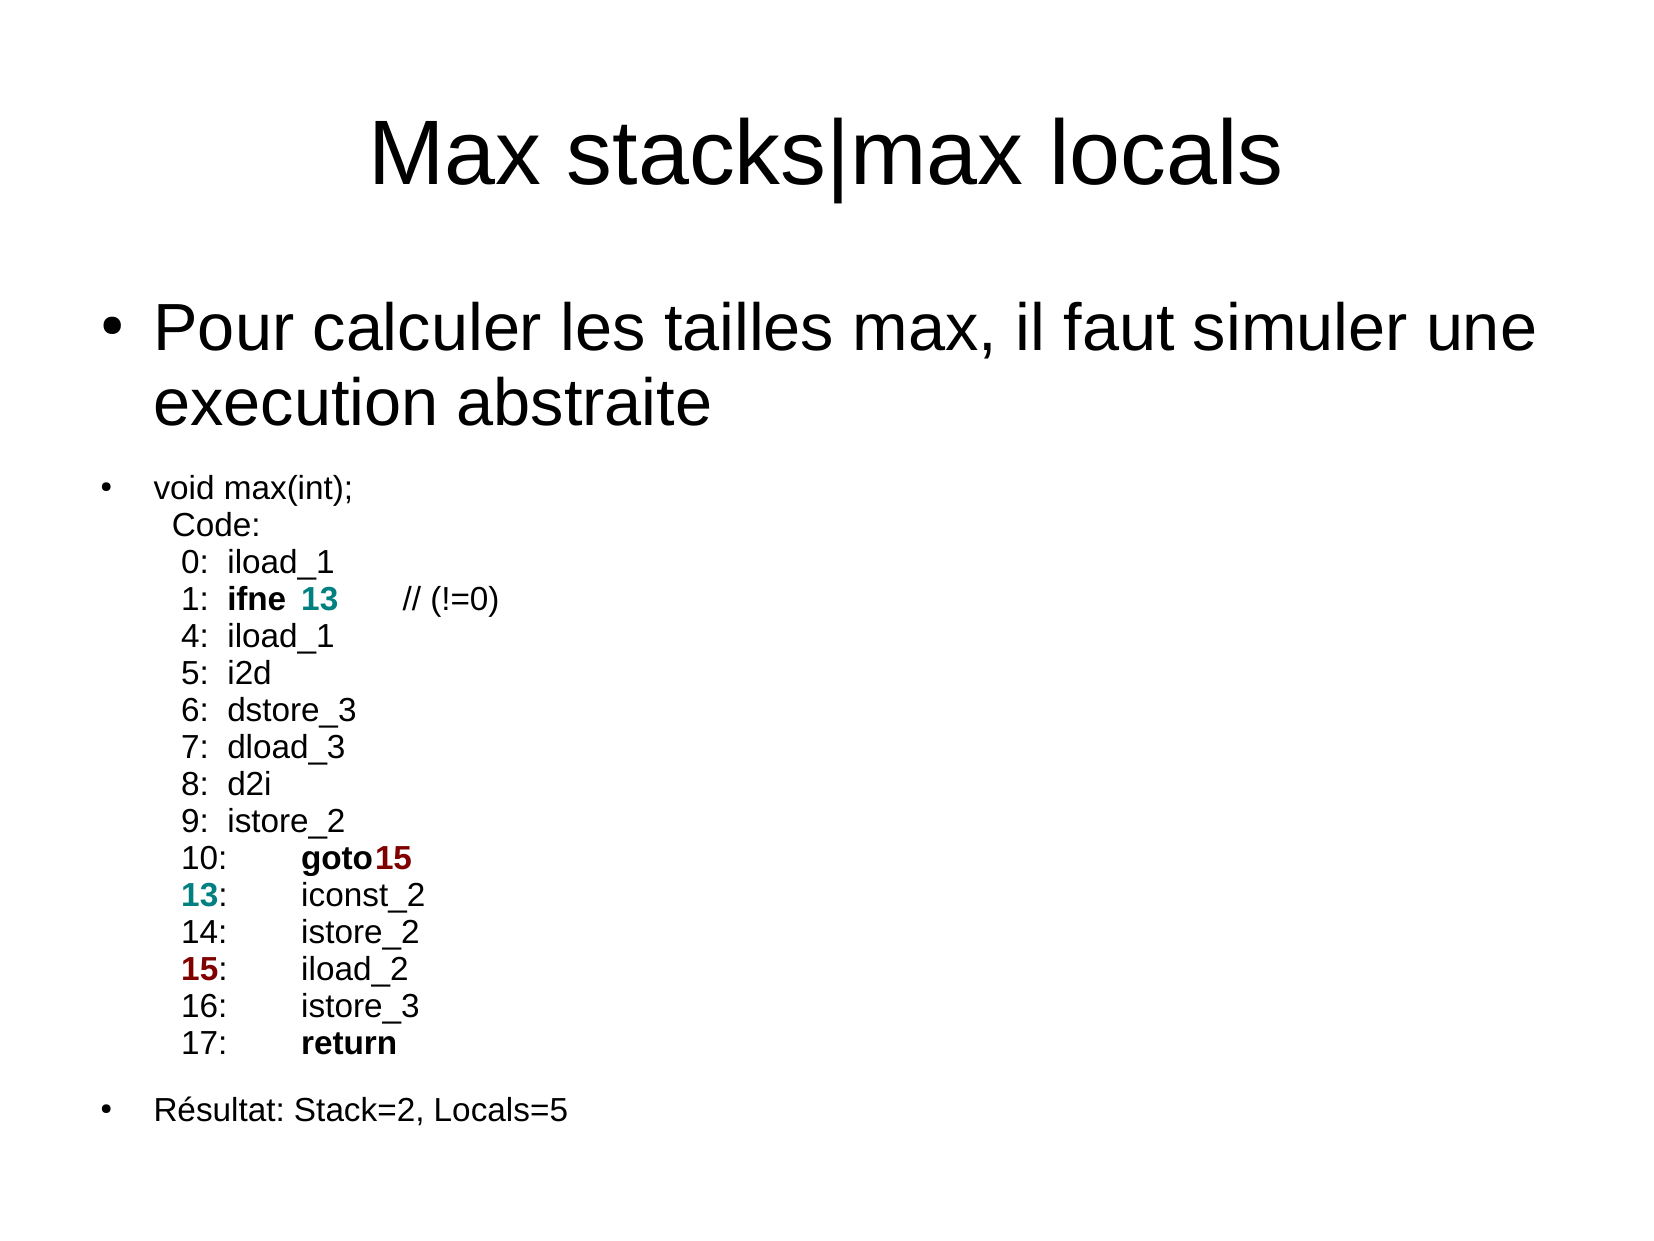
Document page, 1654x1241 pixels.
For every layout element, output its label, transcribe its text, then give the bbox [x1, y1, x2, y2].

title Max stacks|max locals [82, 56, 1571, 250]
list Pour calculer les tailles max, il faut simuler une execution abstraite void max(int); Code: 0: iload_1 1: ifne 13 // (!=0) 4: iload_1 5: i2d 6: dstore_3 7: dload_3 8: d2i 9: istore_2 10: goto 15 13: iconst_2 14: istore_2 15: iload_2 16: istore_3 17: return Résultat: Stack=2, Locals=5 [82, 290, 1571, 1129]
